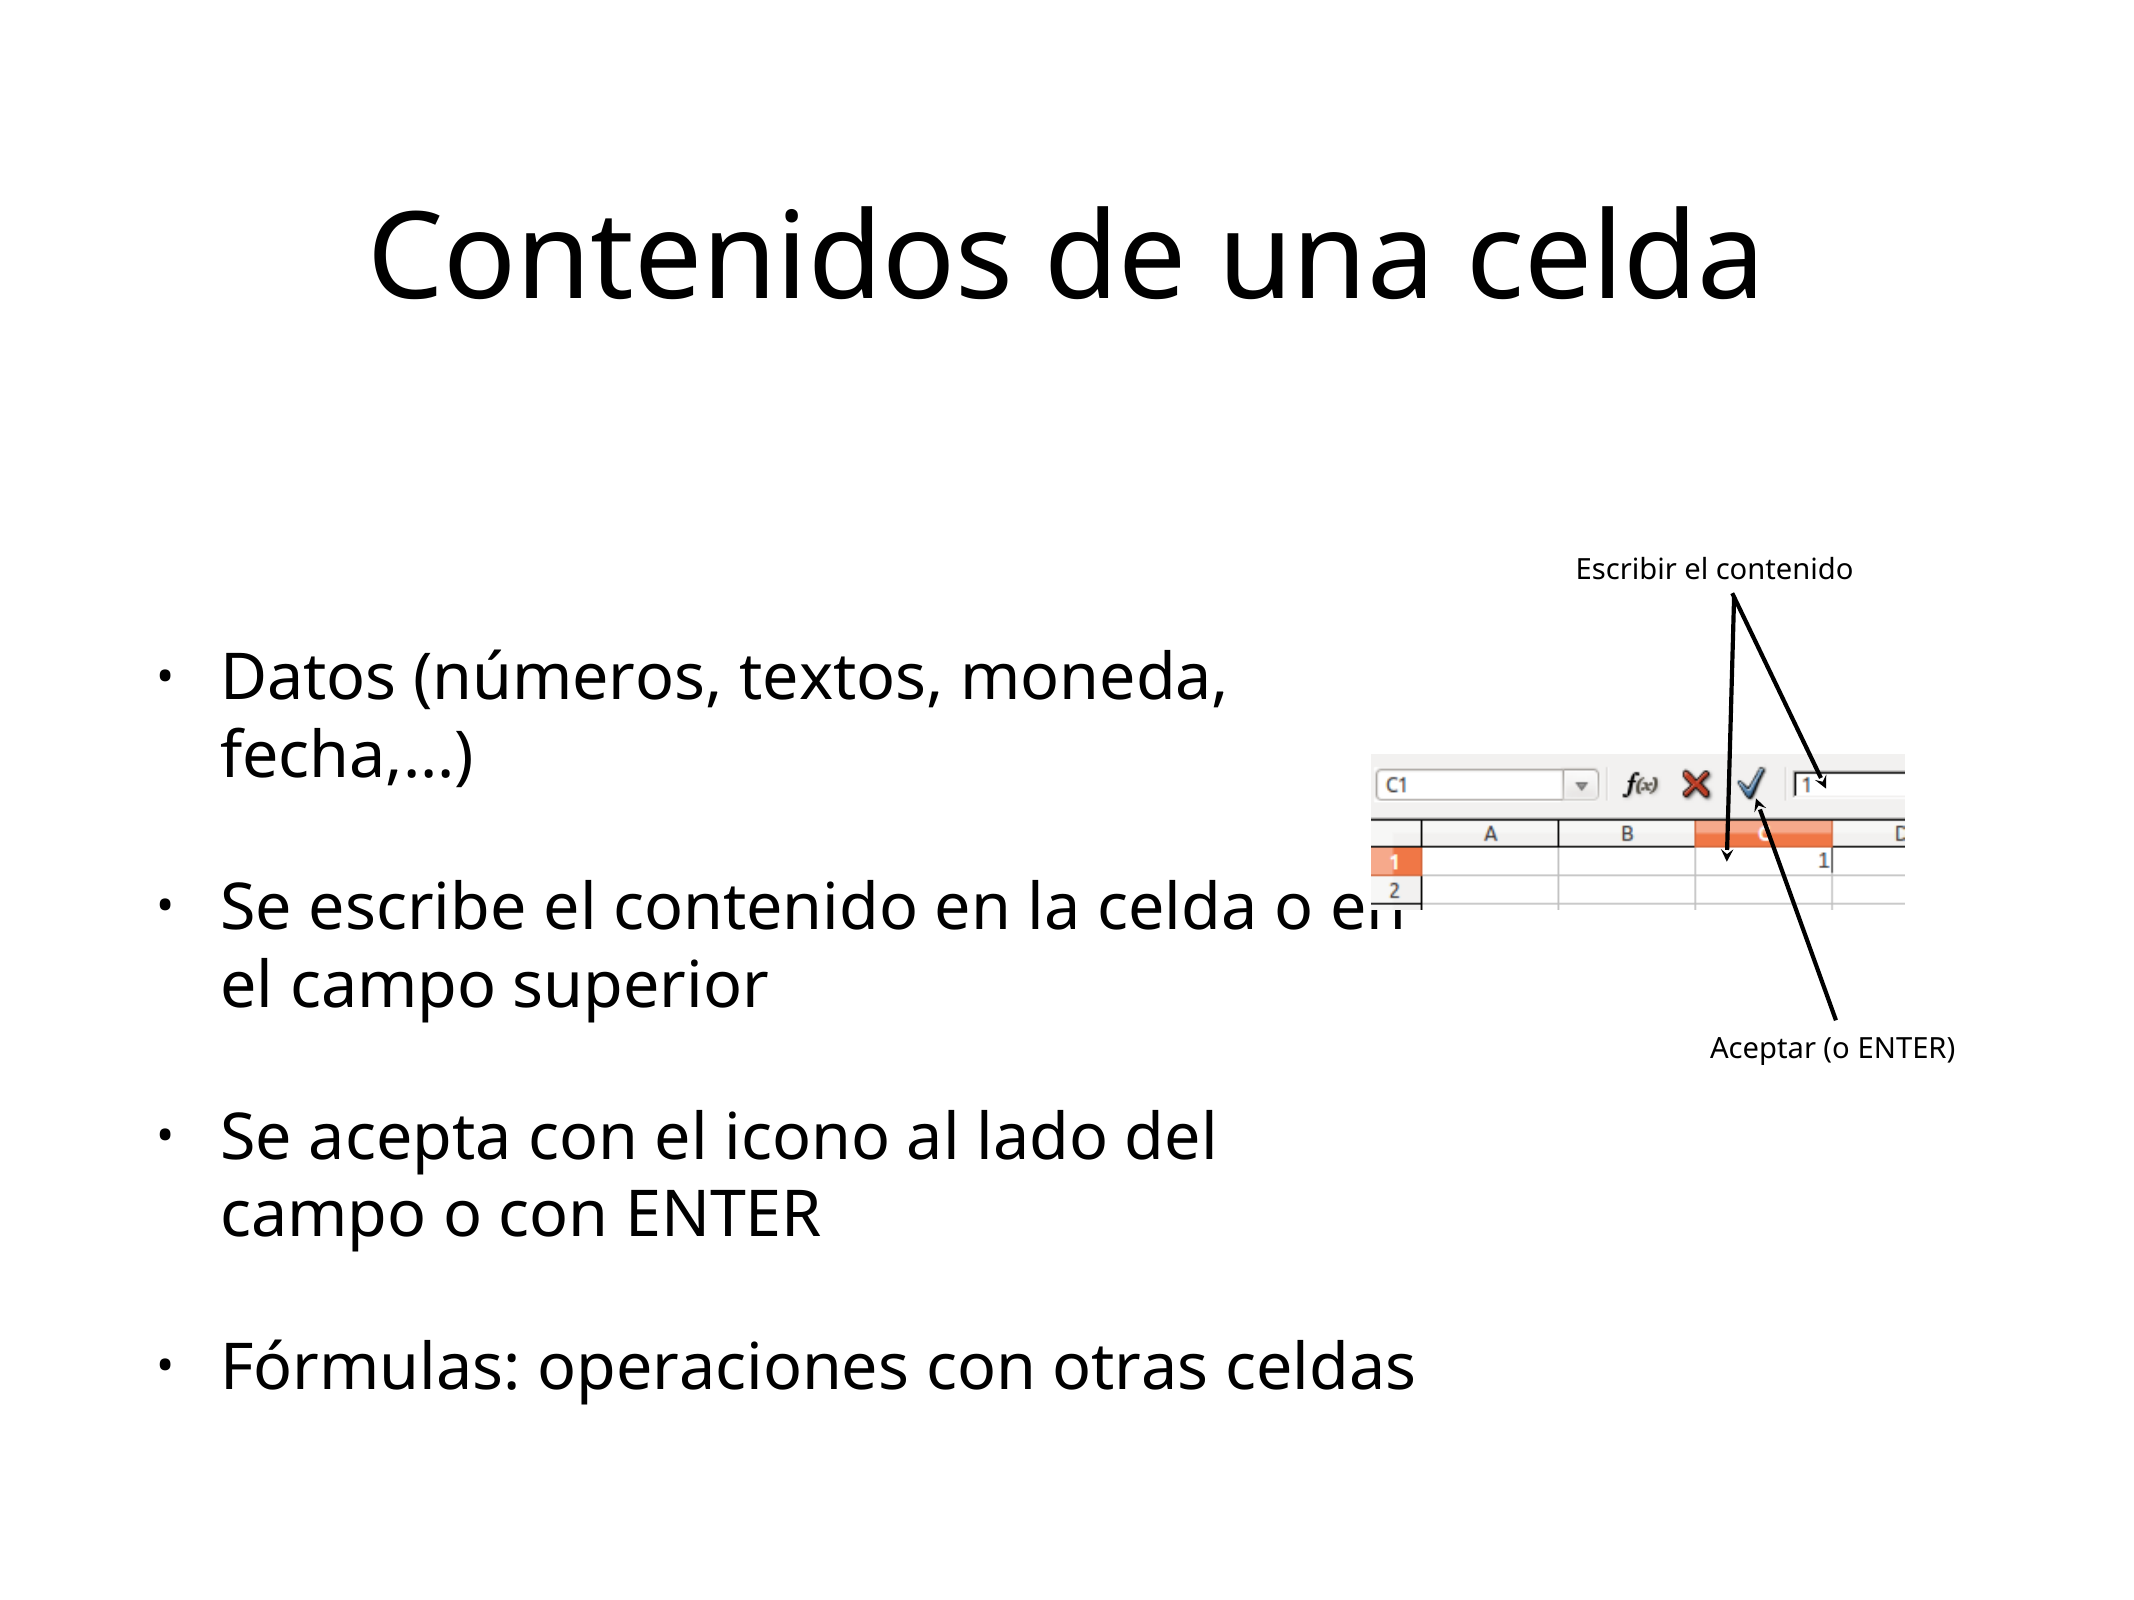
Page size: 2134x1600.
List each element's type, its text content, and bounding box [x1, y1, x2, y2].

title Contenidos de una celda [156, 72, 1978, 428]
text_box Escribir el contenido [1567, 541, 1863, 594]
list Datos (números, textos, moneda, fecha,...) Se escribe el contenido en la celda o en el campo superior Se acepta con el icono al lado del campo o con ENTER Fórmulas: operaciones con otras celdas [156, 427, 1420, 1459]
text_box Aceptar (o ENTER) [1701, 1021, 1965, 1074]
picture [1371, 754, 1905, 910]
